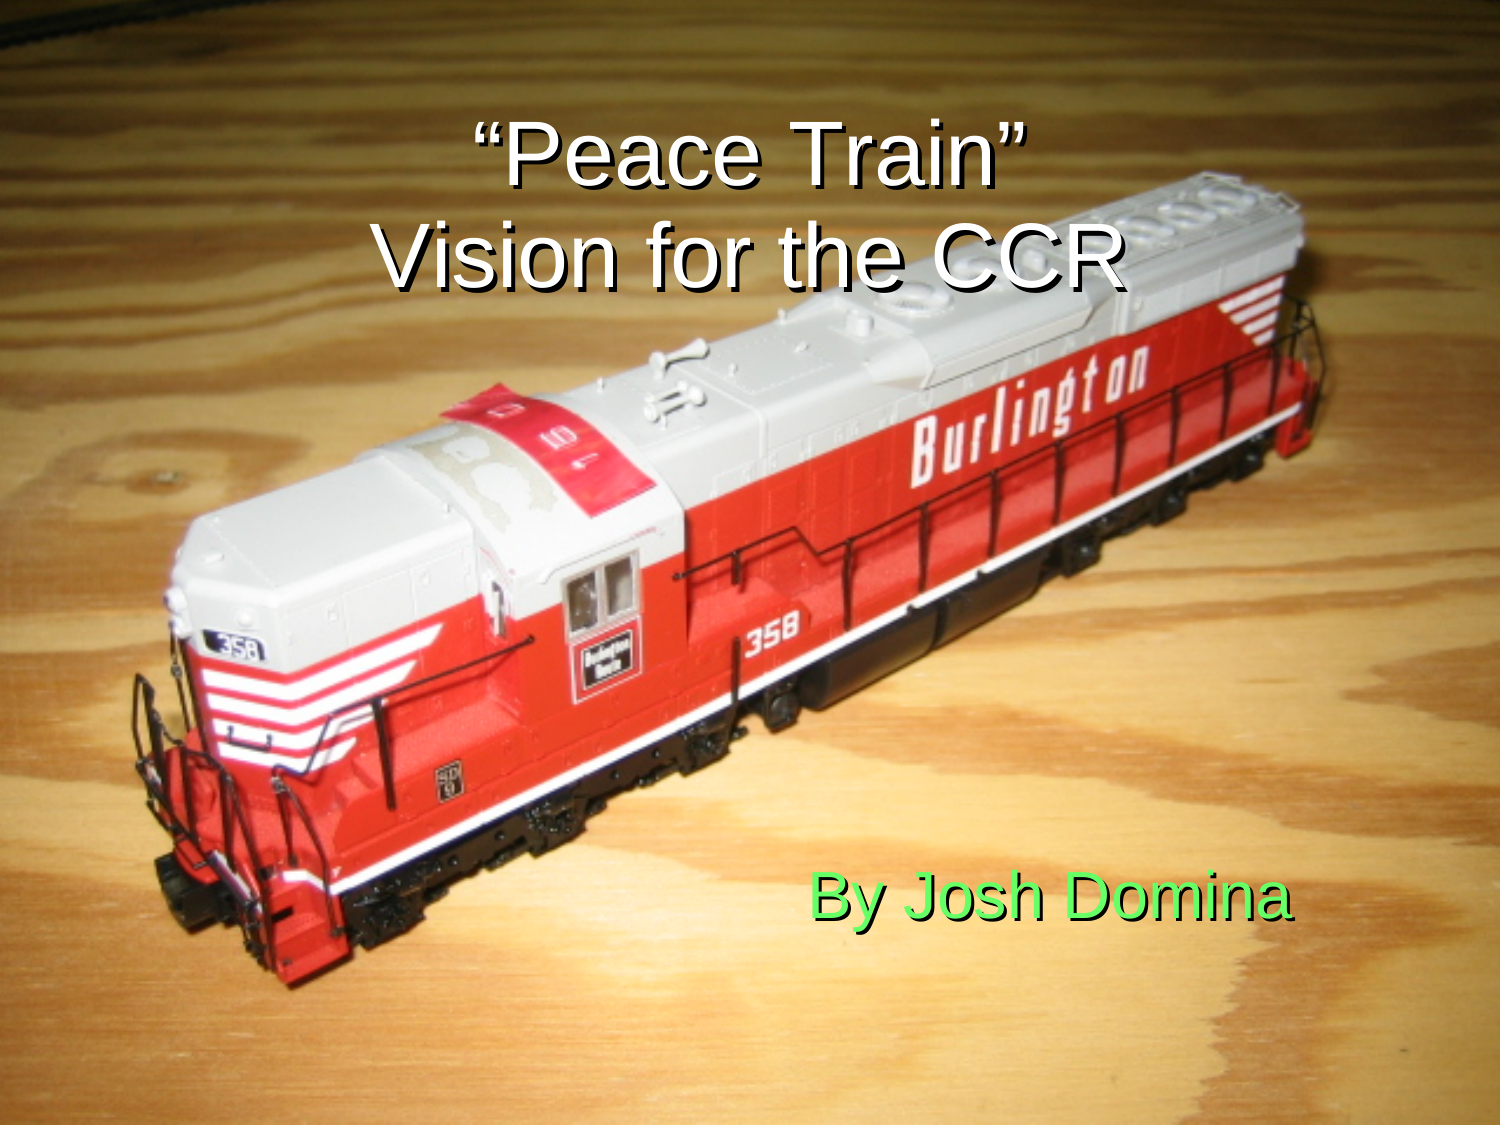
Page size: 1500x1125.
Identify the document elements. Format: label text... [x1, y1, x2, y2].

title “Peace Train” Vision for the CCR [112, 87, 1388, 323]
picture [0, 0, 1500, 1125]
subtitle By Josh Domina [637, 849, 1463, 988]
